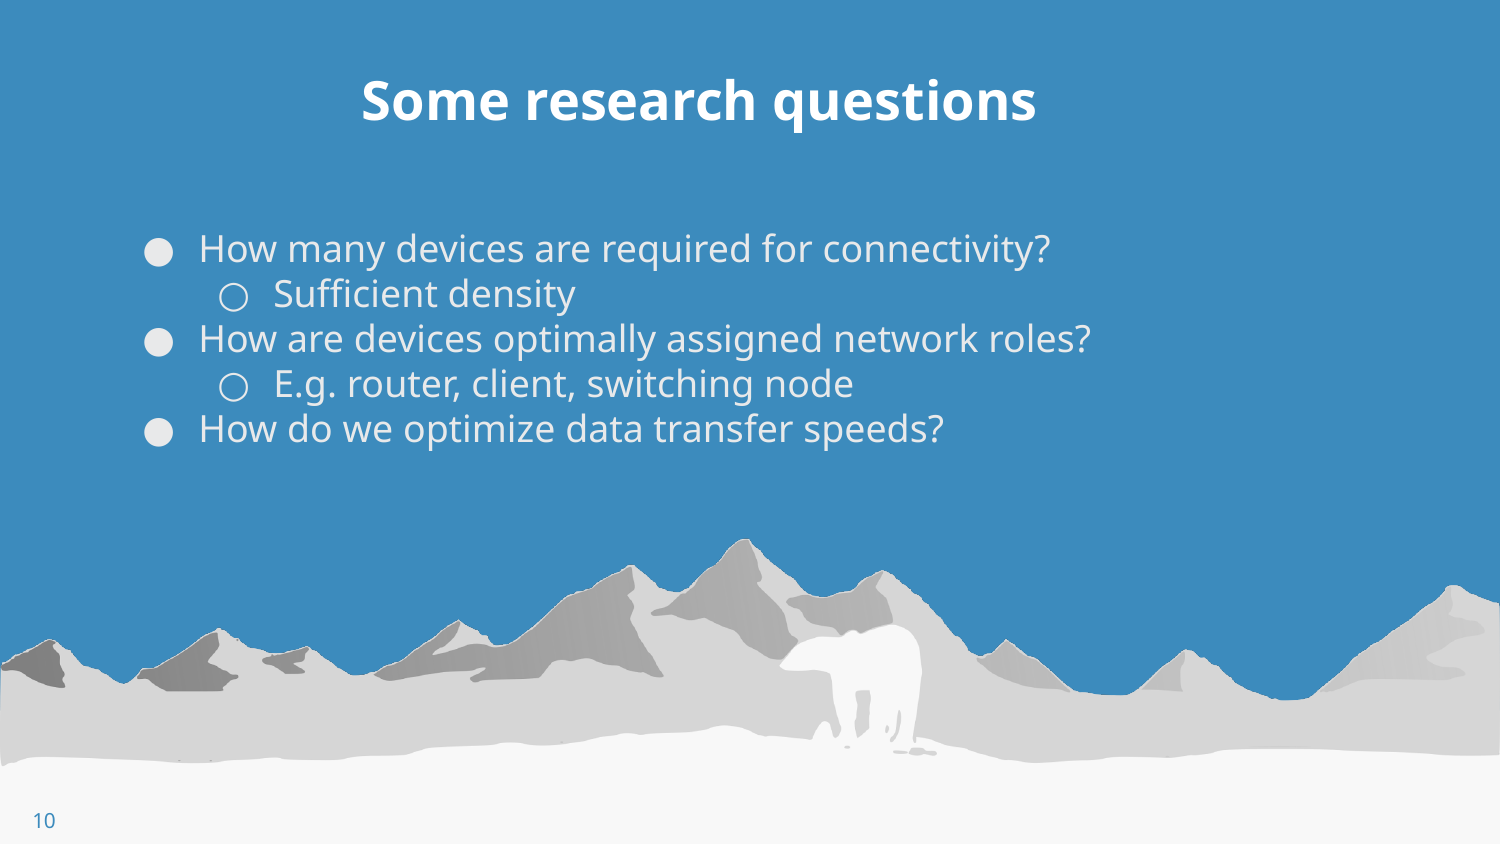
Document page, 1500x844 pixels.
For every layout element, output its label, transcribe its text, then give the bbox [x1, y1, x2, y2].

list Some research questions [25, 50, 1376, 137]
slide_number <number> [0, 792, 89, 844]
picture [0, 513, 1500, 844]
text_box How many devices are required for connectivity? Sufficient density How are devices optimally assigned network roles? E.g. router, client, switching node How do we optimize data transfer speeds? [108, 210, 1376, 468]
